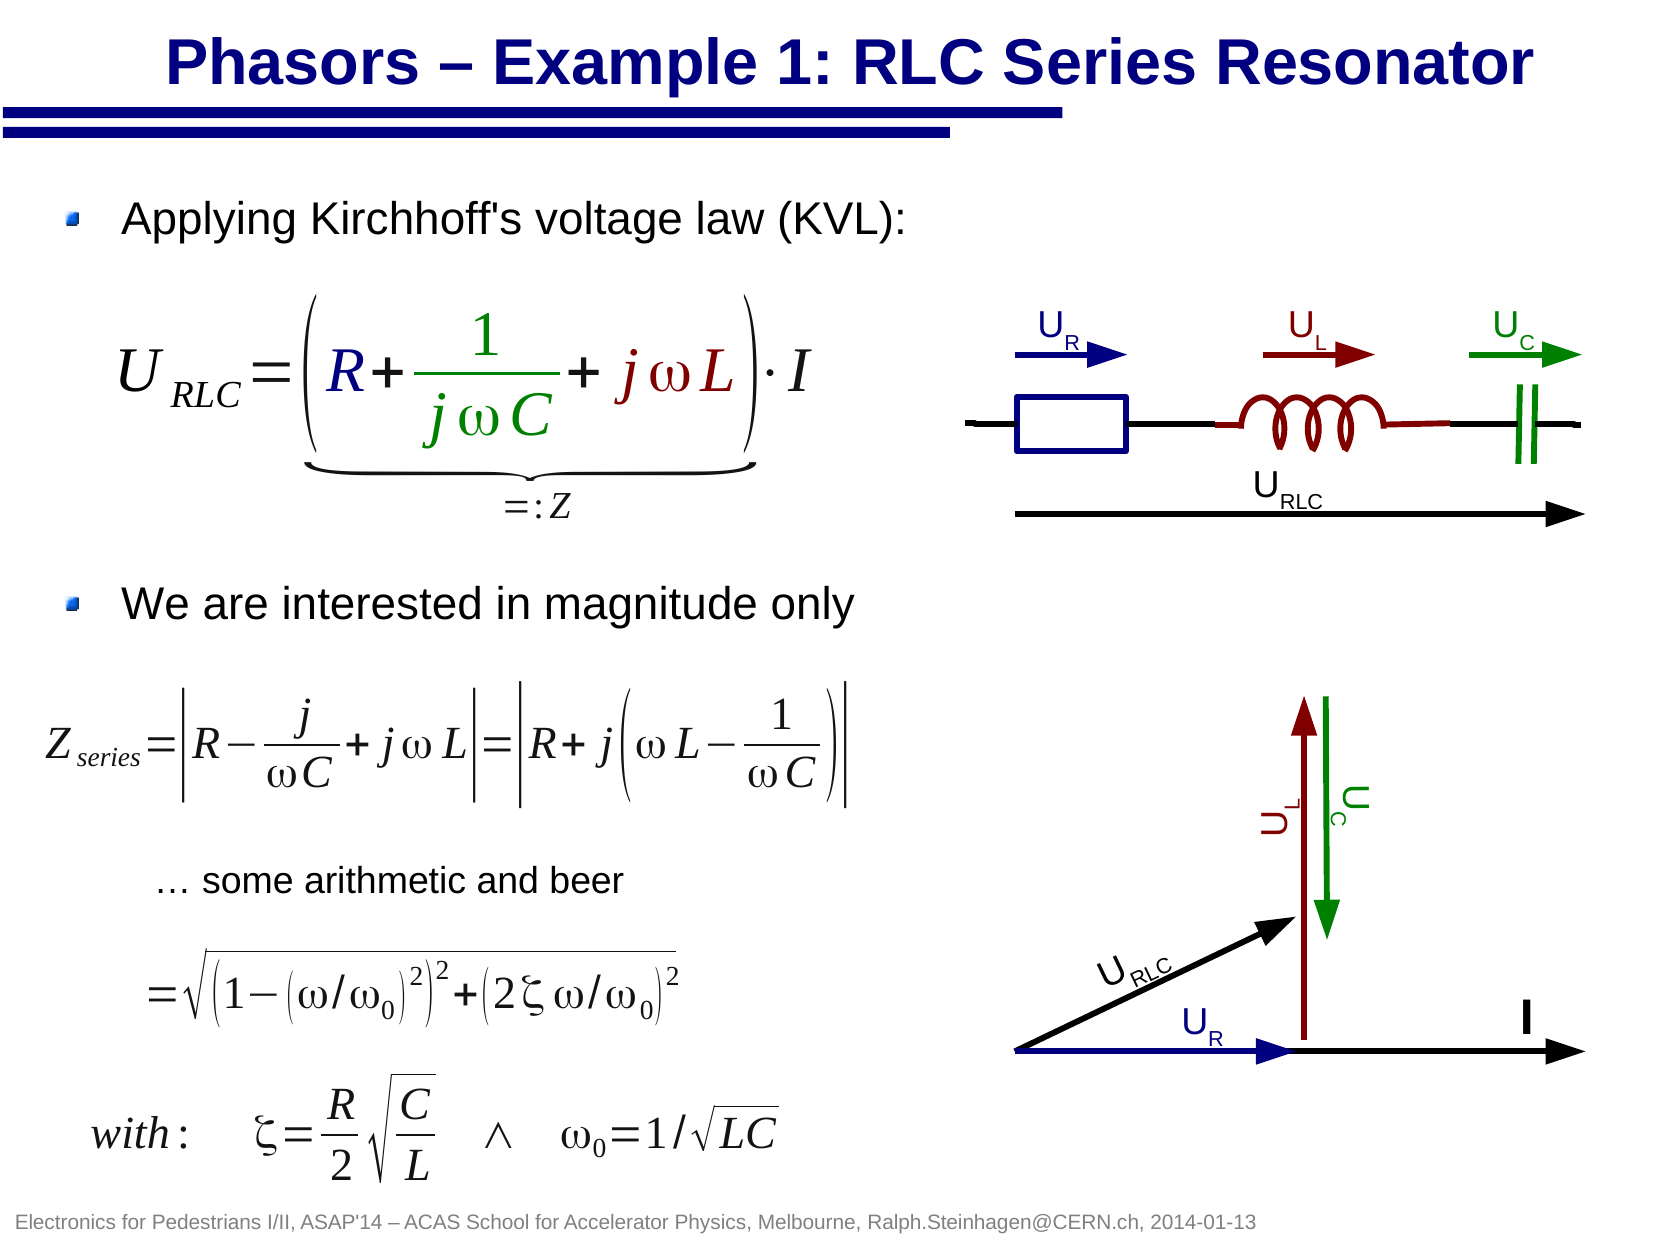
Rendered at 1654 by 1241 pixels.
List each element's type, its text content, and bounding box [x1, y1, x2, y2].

chart [30, 677, 865, 810]
list Applying Kirchhoff's voltage law (KVL): We are interested in magnitude only [65, 192, 1628, 1205]
title Phasors – Example 1: RLC Series Resonator [165, 0, 1589, 124]
text_box … some arithmetic and beer [139, 852, 640, 910]
chart [98, 292, 832, 529]
text_box [1016, 396, 1126, 452]
chart [78, 1071, 792, 1190]
chart [113, 947, 690, 1032]
